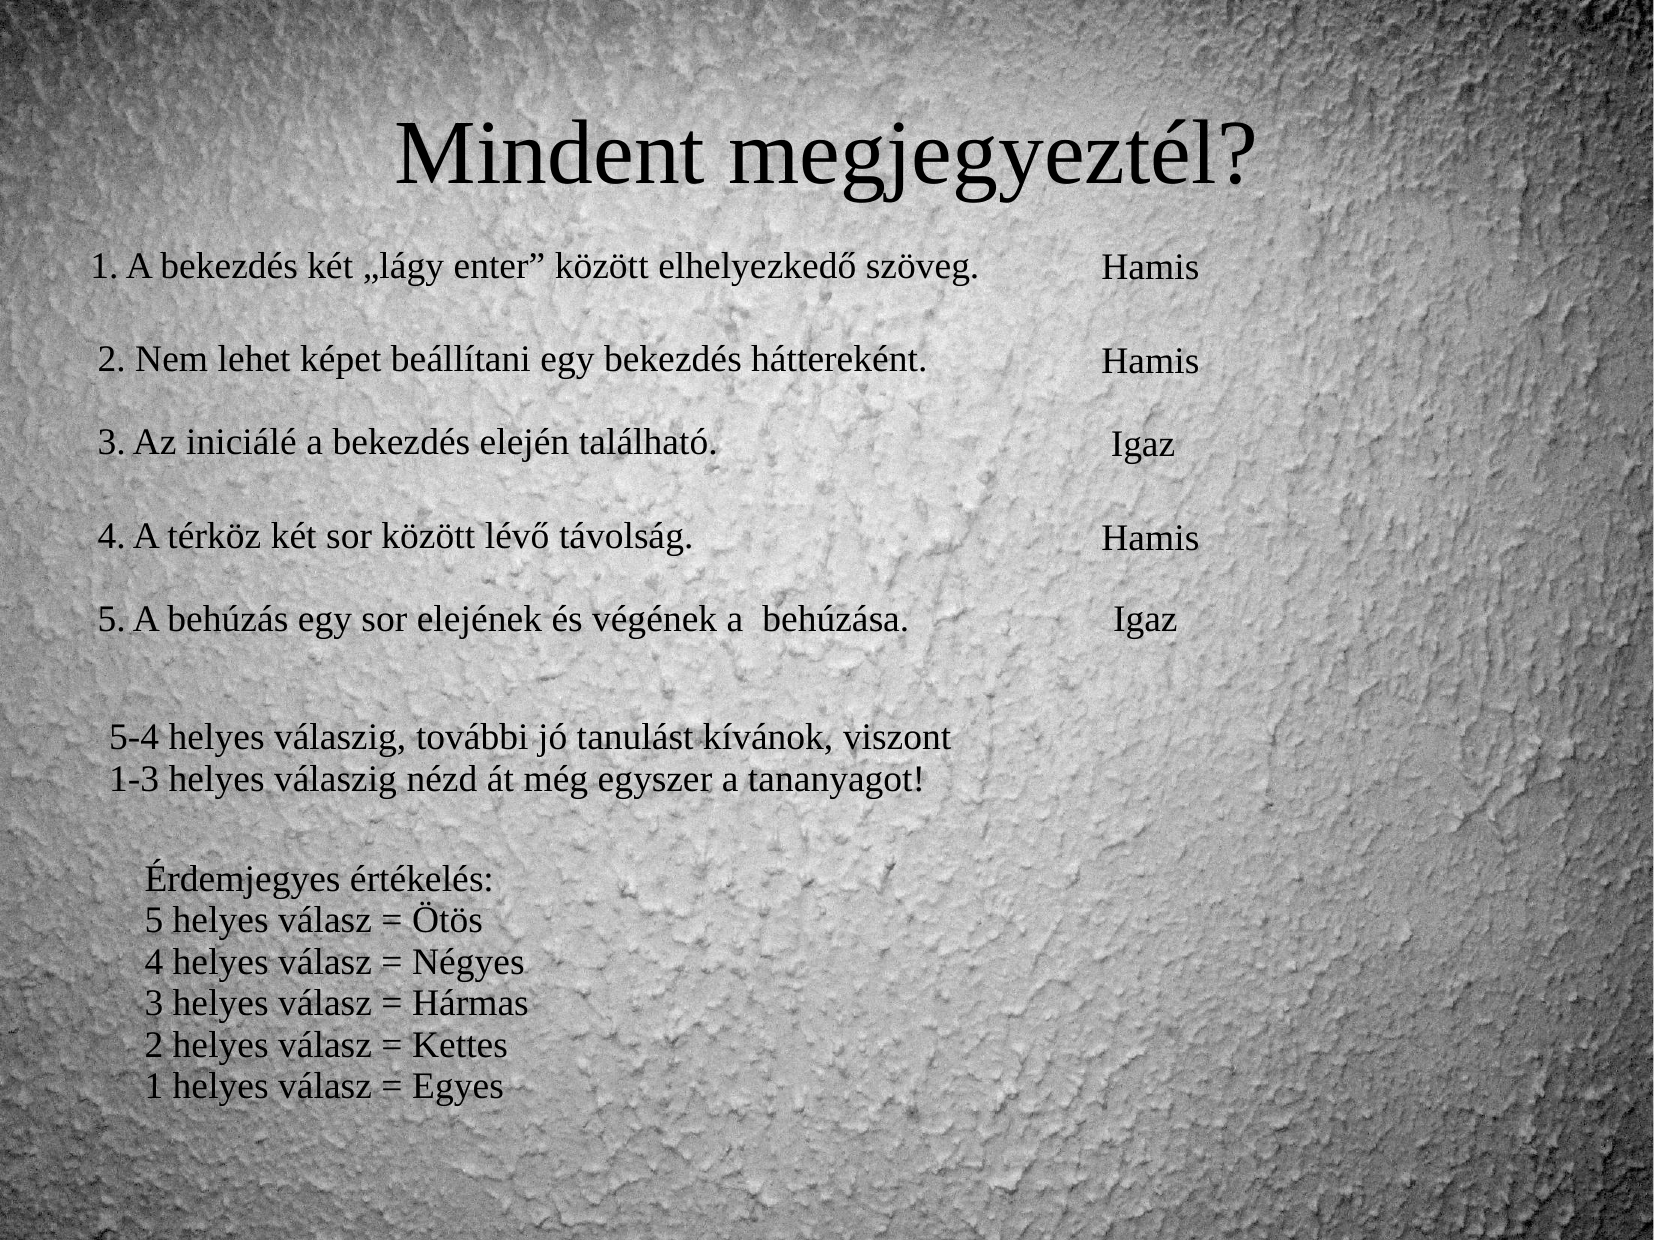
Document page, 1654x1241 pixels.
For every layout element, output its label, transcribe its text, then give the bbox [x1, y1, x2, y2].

text_box Hamis [1086, 510, 1241, 568]
text_box 1. A bekezdés két „lágy enter” között elhelyezkedő szöveg. [75, 237, 1111, 296]
text_box Igaz [1098, 590, 1217, 648]
text_box Igaz [1086, 415, 1241, 473]
picture [0, 0, 1654, 1240]
text_box Hamis [1086, 238, 1441, 296]
text_box 3. Az iniciálé a bekezdés elején található. [82, 413, 1063, 471]
text_box 5-4 helyes válaszig, további jó tanulást kívánok, viszont 1-3 helyes válaszig nézd át még egyszer a tananyagot! [94, 708, 1323, 809]
text_box Hamis [1086, 332, 1252, 391]
text_box 4. A térköz két sor között lévő távolság. [82, 507, 1040, 566]
text_box Érdemjegyes értékelés: 5 helyes válasz = Ötös 4 helyes válasz = Négyes 3 helyes válasz = Hármas 2 helyes válasz = Kettes 1 helyes válasz = Egyes [129, 850, 981, 1163]
title Mindent megjegyeztél? [82, 49, 1571, 257]
text_box 2. Nem lehet képet beállítani egy bekezdés háttereként. [82, 330, 1052, 389]
text_box 5. A behúzás egy sor elejének és végének a behúzása. [82, 590, 1063, 648]
